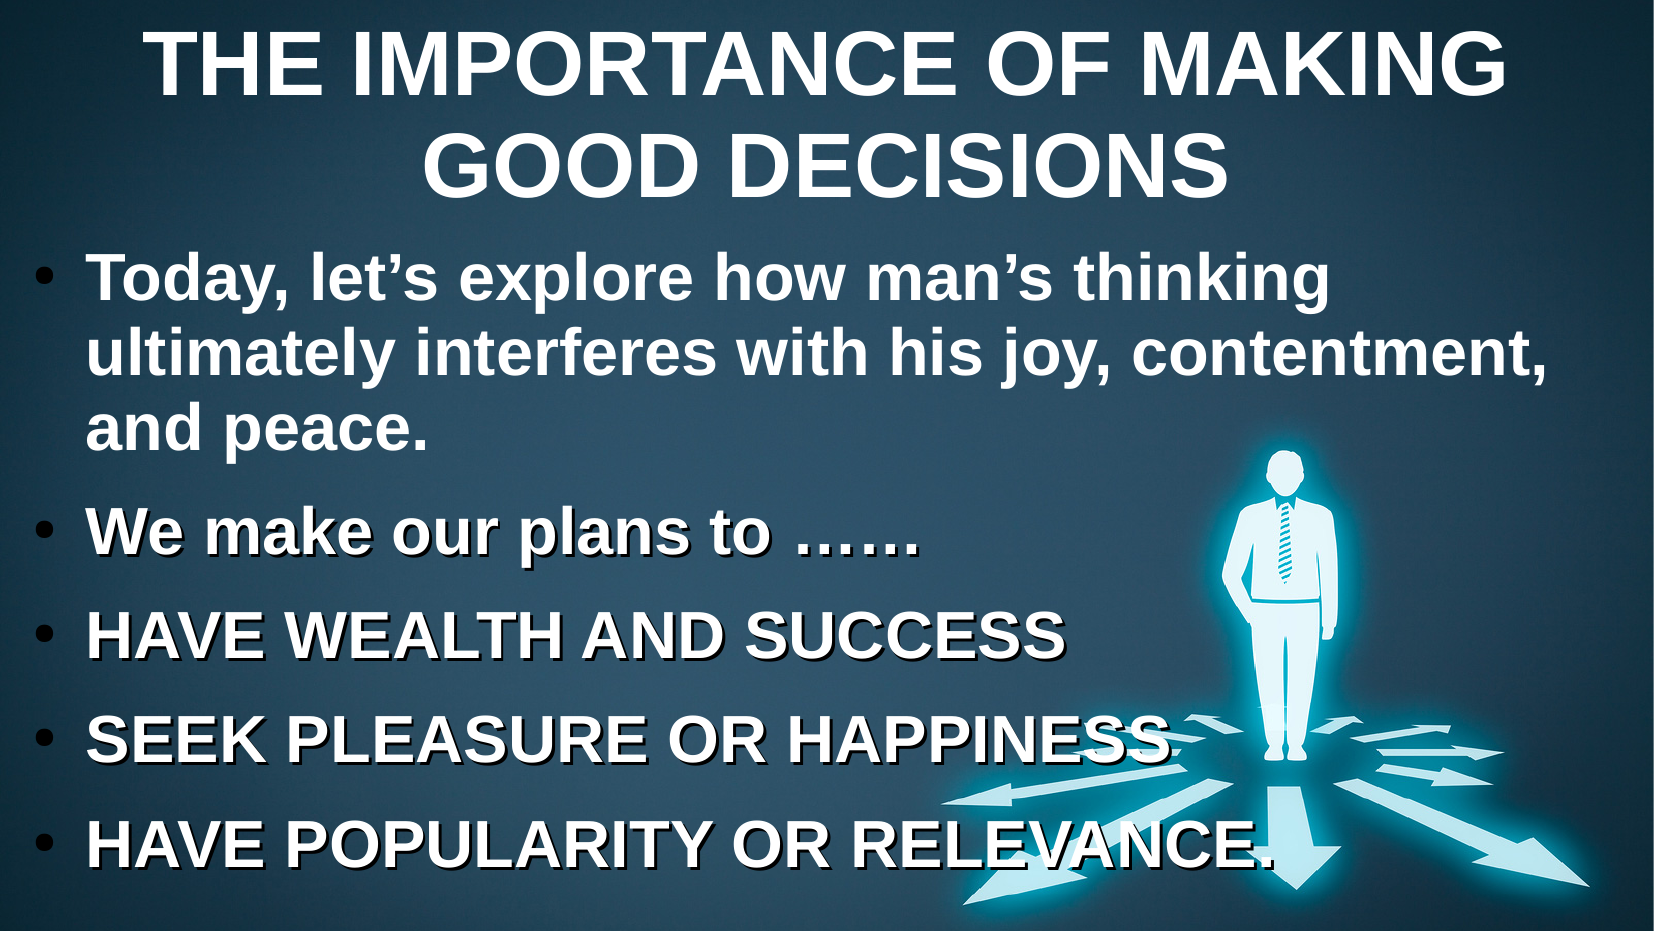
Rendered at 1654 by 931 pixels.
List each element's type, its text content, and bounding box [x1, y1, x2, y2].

title THE IMPORTANCE OF MAKING GOOD DECISIONS [82, 12, 1571, 218]
picture [0, 0, 1654, 931]
list Today, let’s explore how man’s thinking ultimately interferes with his joy, contentment, and peace. We make our plans to …… HAVE WEALTH AND SUCCESS SEEK PLEASURE OR HAPPINESS HAVE POPULARITY OR RELEVANCE. [15, 240, 1636, 931]
